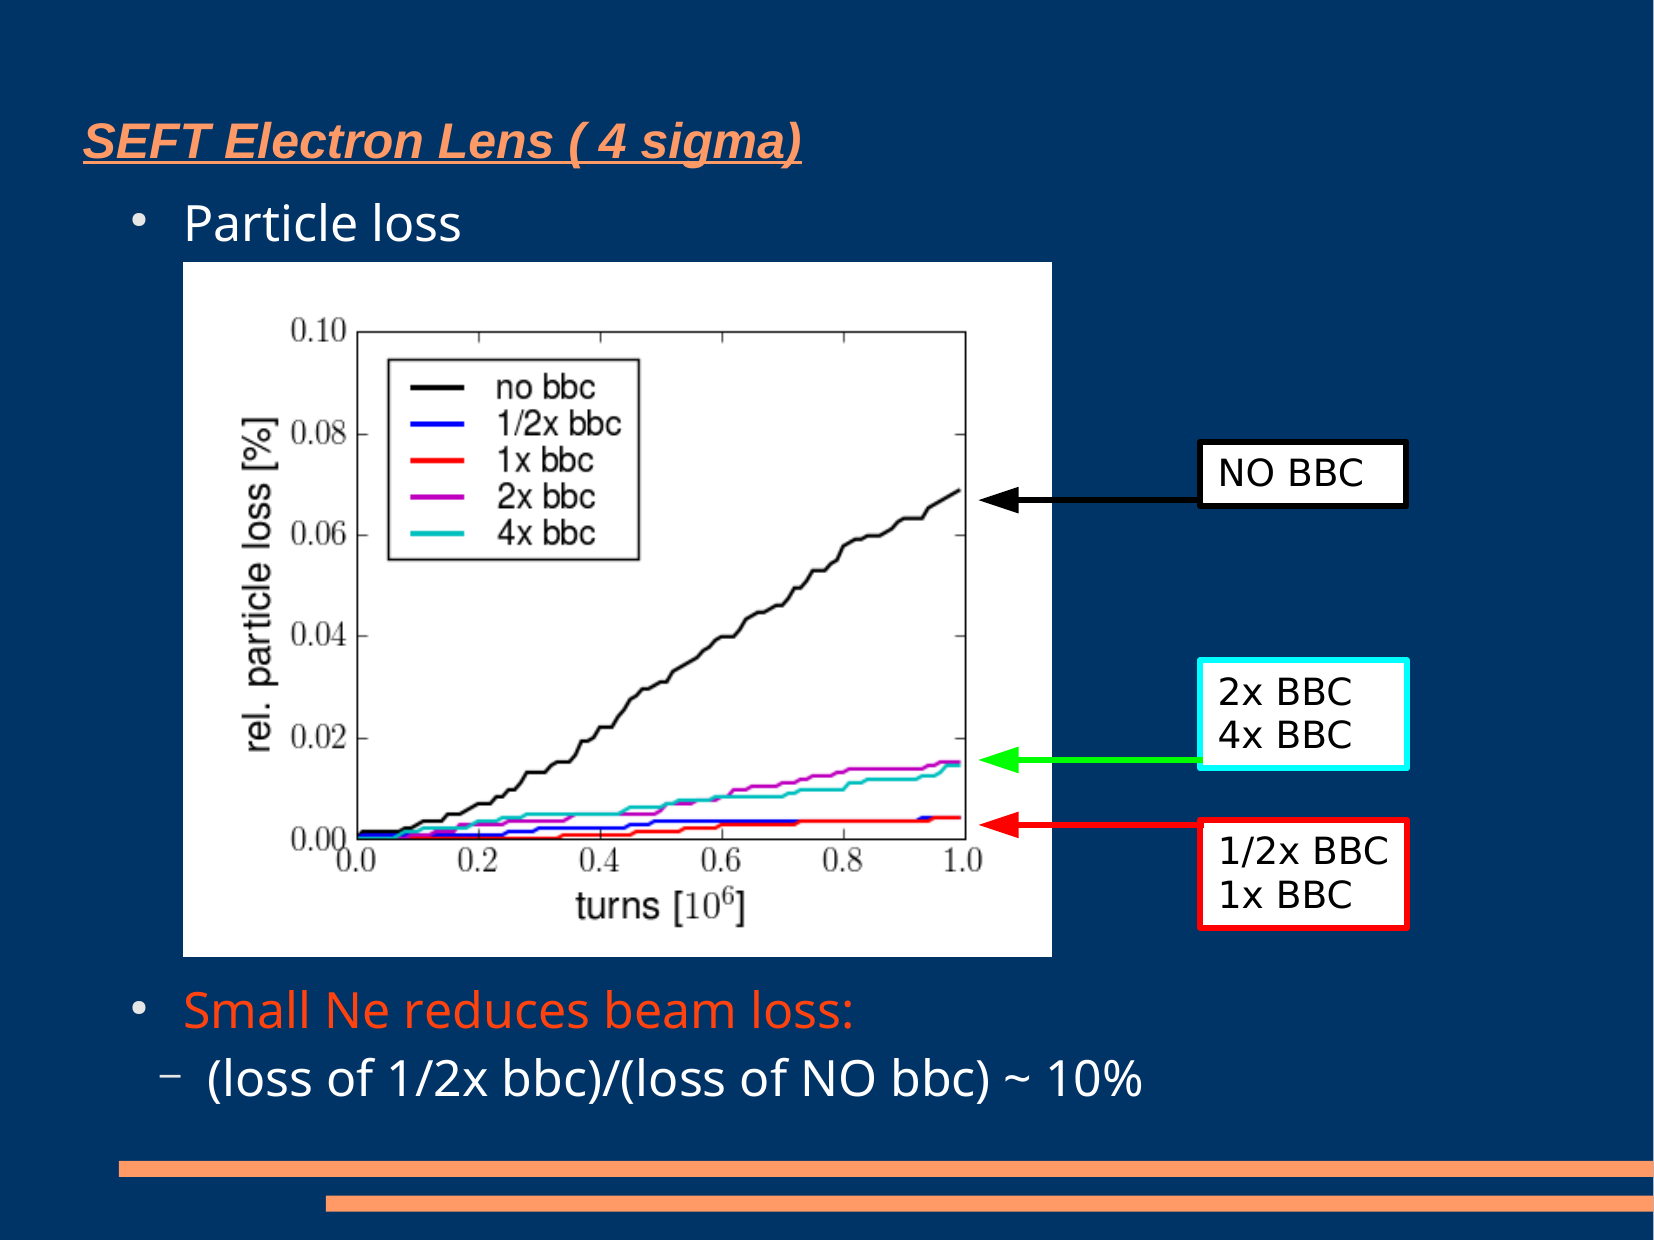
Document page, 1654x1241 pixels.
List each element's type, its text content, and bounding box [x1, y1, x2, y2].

text_box 2x BBC 4x BBC [1200, 660, 1407, 769]
title SEFT Electron Lens ( 4 sigma) [82, 56, 1571, 226]
list Small Ne reduces beam loss: (loss of 1/2x bbc)/(loss of NO bbc) ~ 10% [112, 975, 1524, 1126]
text_box NO BBC [1200, 441, 1407, 507]
text_box 1/2x BBC 1x BBC [1200, 819, 1408, 928]
picture [183, 262, 1052, 957]
list Particle loss [112, 187, 526, 263]
